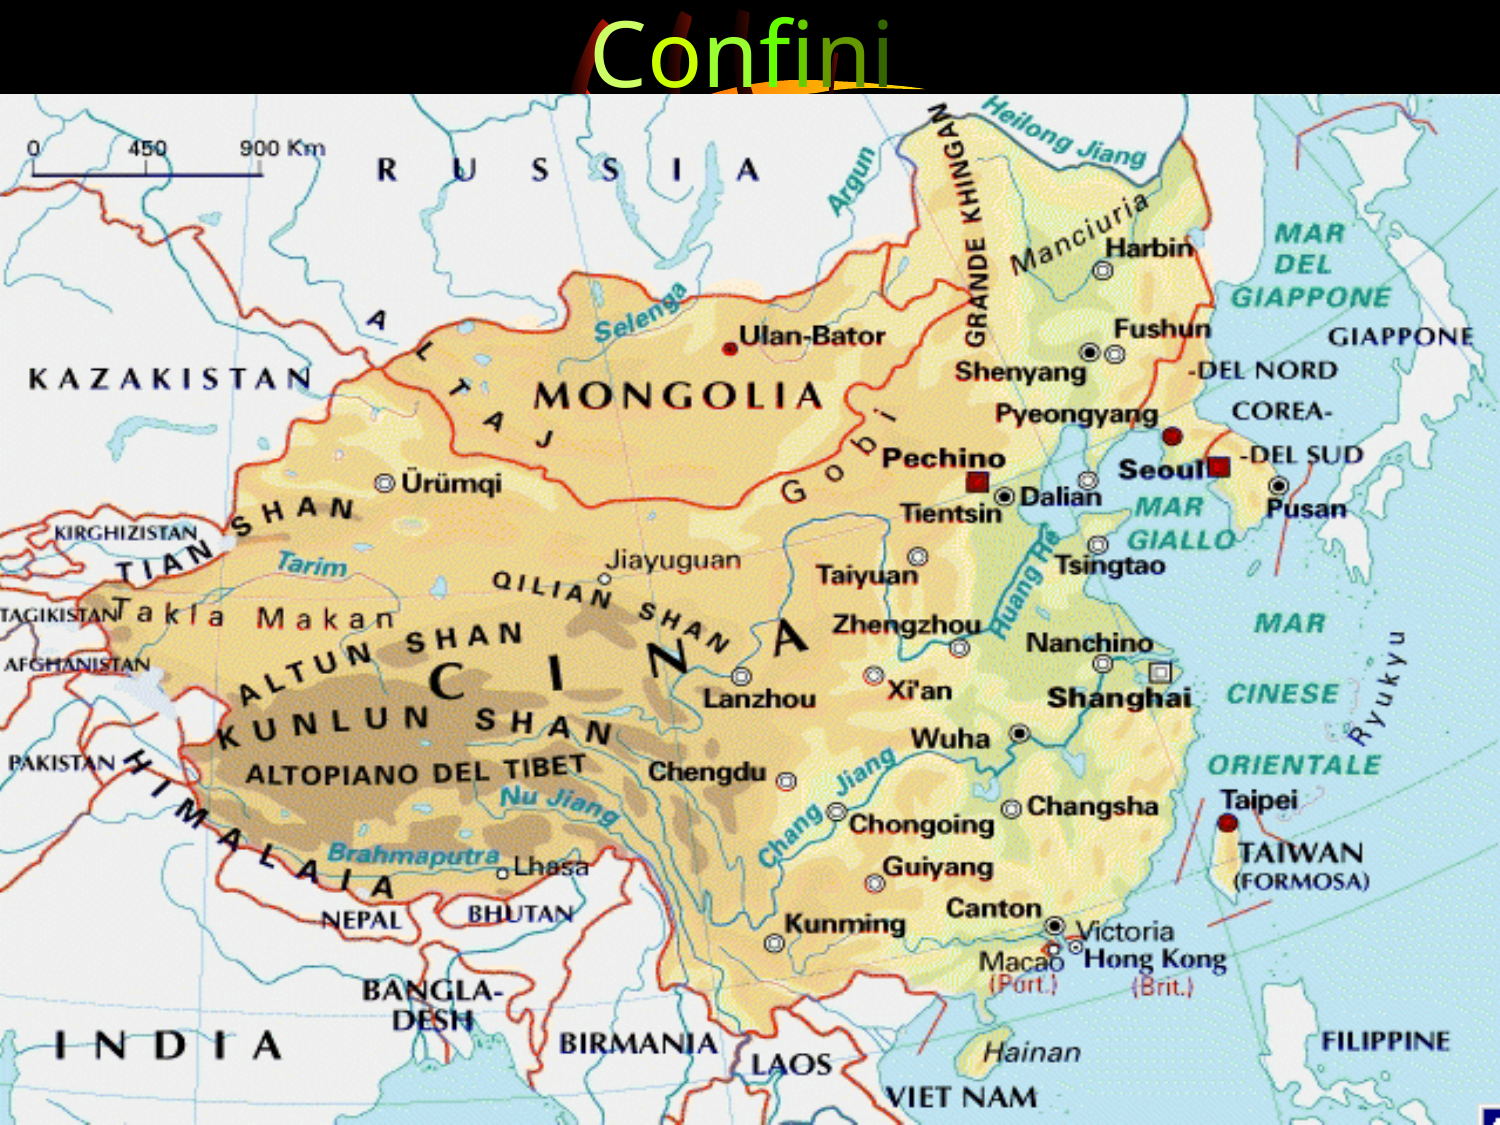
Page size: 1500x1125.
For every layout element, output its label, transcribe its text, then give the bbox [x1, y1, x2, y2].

picture [0, 94, 1500, 1125]
subtitle Confini [129, 0, 1355, 94]
